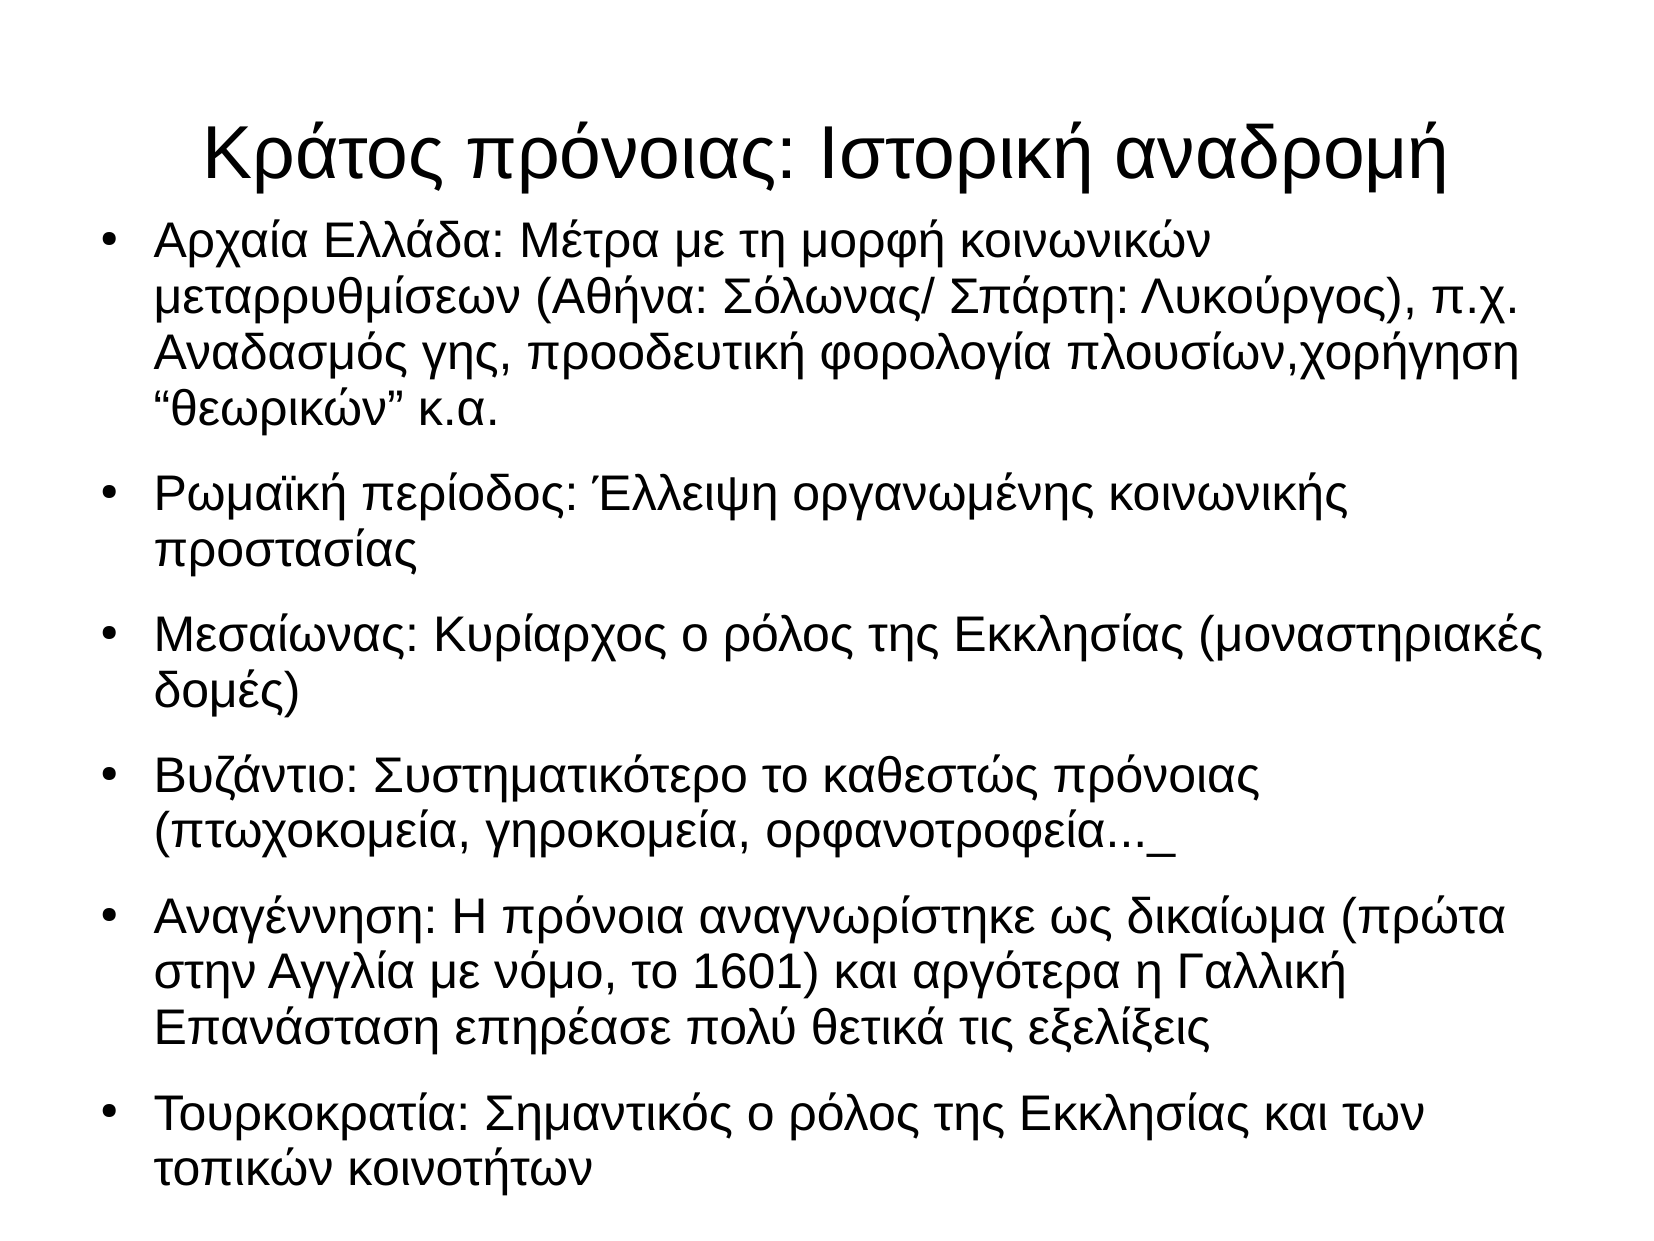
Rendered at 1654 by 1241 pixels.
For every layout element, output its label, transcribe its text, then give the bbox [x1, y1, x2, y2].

title Κράτος πρόνοιας: Ιστορική αναδρομή [82, 49, 1571, 212]
list Αρχαία Ελλάδα: Μέτρα με τη μορφή κοινωνικών μεταρρυθμίσεων (Αθήνα: Σόλωνας/ Σπάρτη: Λυκούργος), π.χ. Αναδασμός γης, προοδευτική φορολογία πλουσίων,χορήγηση “θεωρικών” κ.α. Ρωμαϊκή περίοδος: Έλλειψη οργανωμένης κοινωνικής προστασίας Μεσαίωνας: Κυρίαρχος ο ρόλος της Εκκλησίας (μοναστηριακές δομές) Βυζάντιο: Συστηματικότερο το καθεστώς πρόνοιας (πτωχοκομεία, γηροκομεία, ορφανοτροφεία..._ Αναγέννηση: Η πρόνοια αναγνωρίστηκε ως δικαίωμα (πρώτα στην Αγγλία με νόμο, το 1601) και αργότερα η Γαλλική Επανάσταση επηρέασε πολύ θετικά τις εξελίξεις Τουρκοκρατία: Σημαντικός ο ρόλος της Εκκλησίας και των τοπικών κοινοτήτων [82, 212, 1571, 1197]
